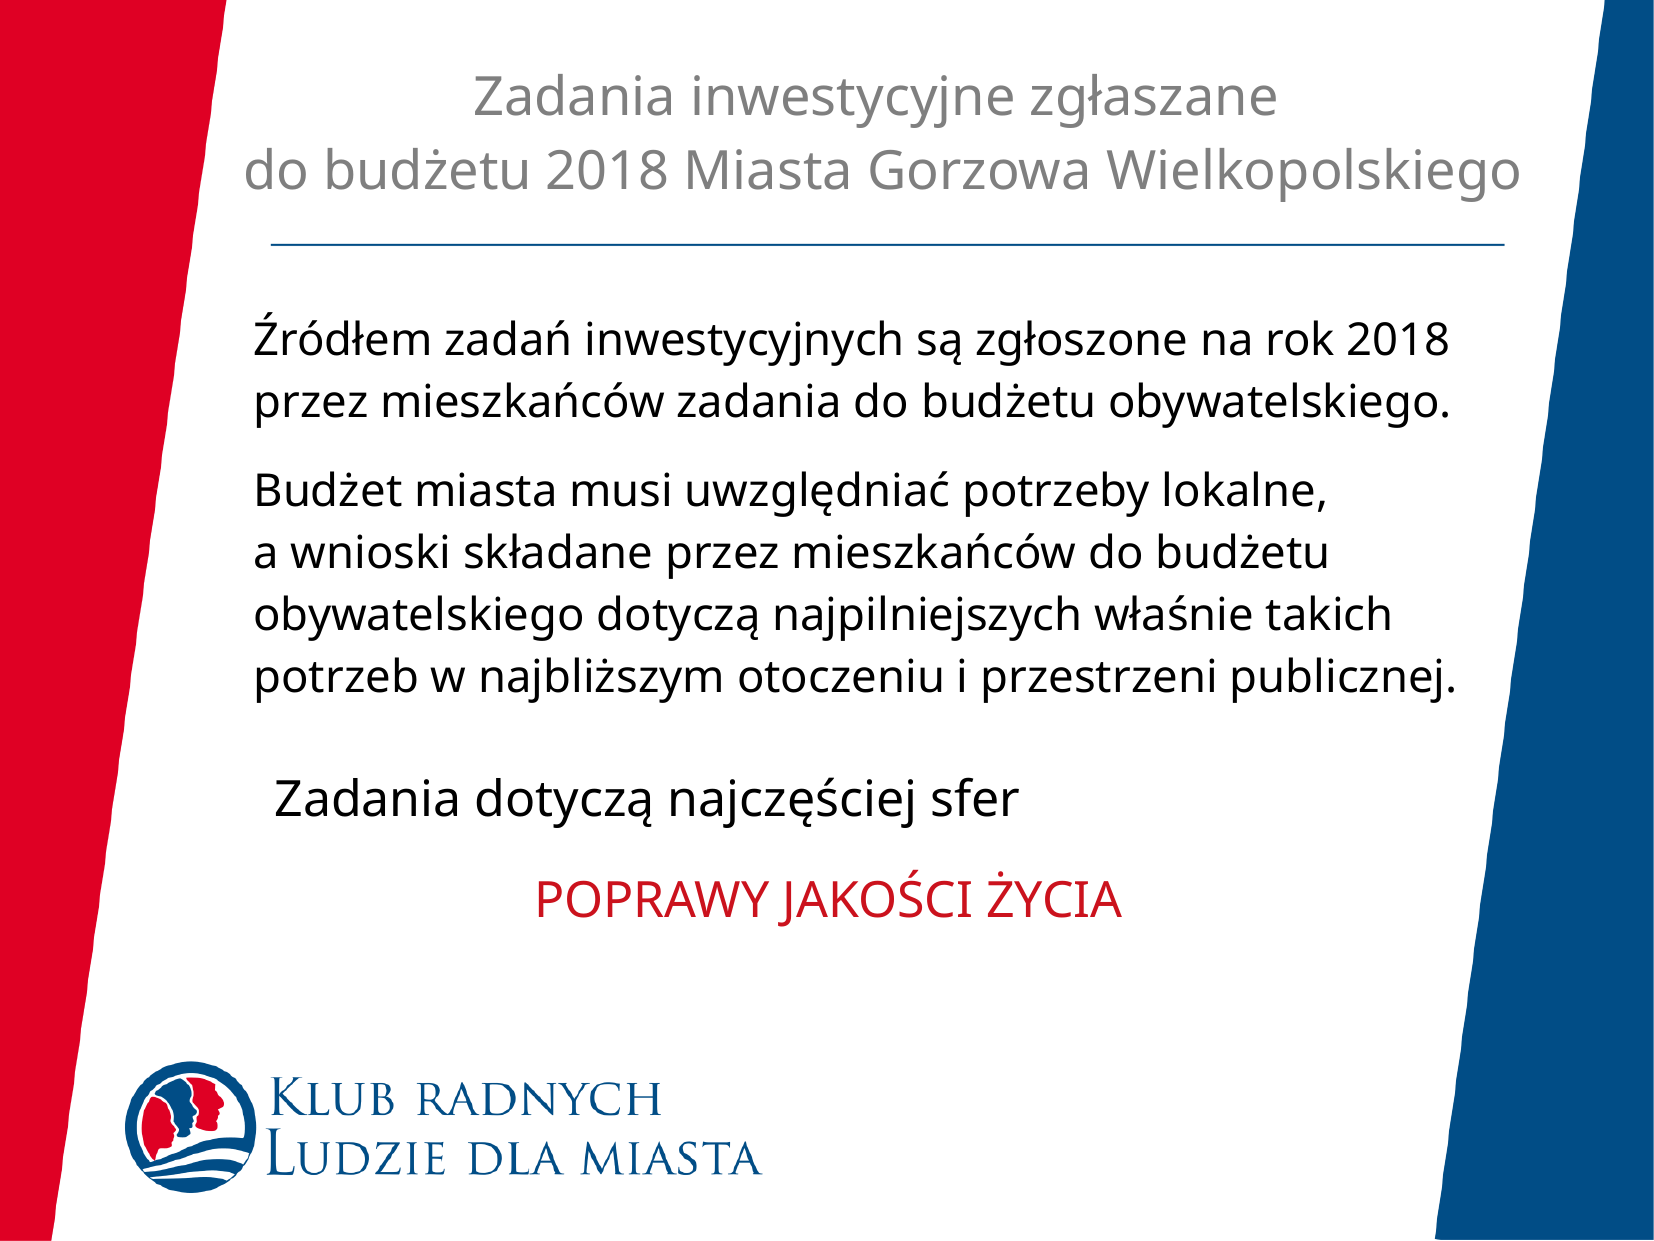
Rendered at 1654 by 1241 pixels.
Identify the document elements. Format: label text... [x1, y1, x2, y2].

title Zadania inwestycyjne zgłaszane do budżetu 2018 Miasta Gorzowa Wielkopolskiego [155, 47, 1597, 216]
picture [0, 0, 1654, 1241]
text_box Zadania dotyczą najczęściej sfer [259, 755, 1358, 875]
list Źródłem zadań inwestycyjnych są zgłoszone na rok 2018 przez mieszkańców zadania do budżetu obywatelskiego. Budżet miasta musi uwzględniać potrzeby lokalne, a wnioski składane przez mieszkańców do budżetu obywatelskiego dotyczą najpilniejszych właśnie takich potrzeb w najbliższym otoczeniu i przestrzeni publicznej. [188, 307, 1465, 745]
text_box POPRAWY JAKOŚCI ŻYCIA [519, 856, 1276, 922]
